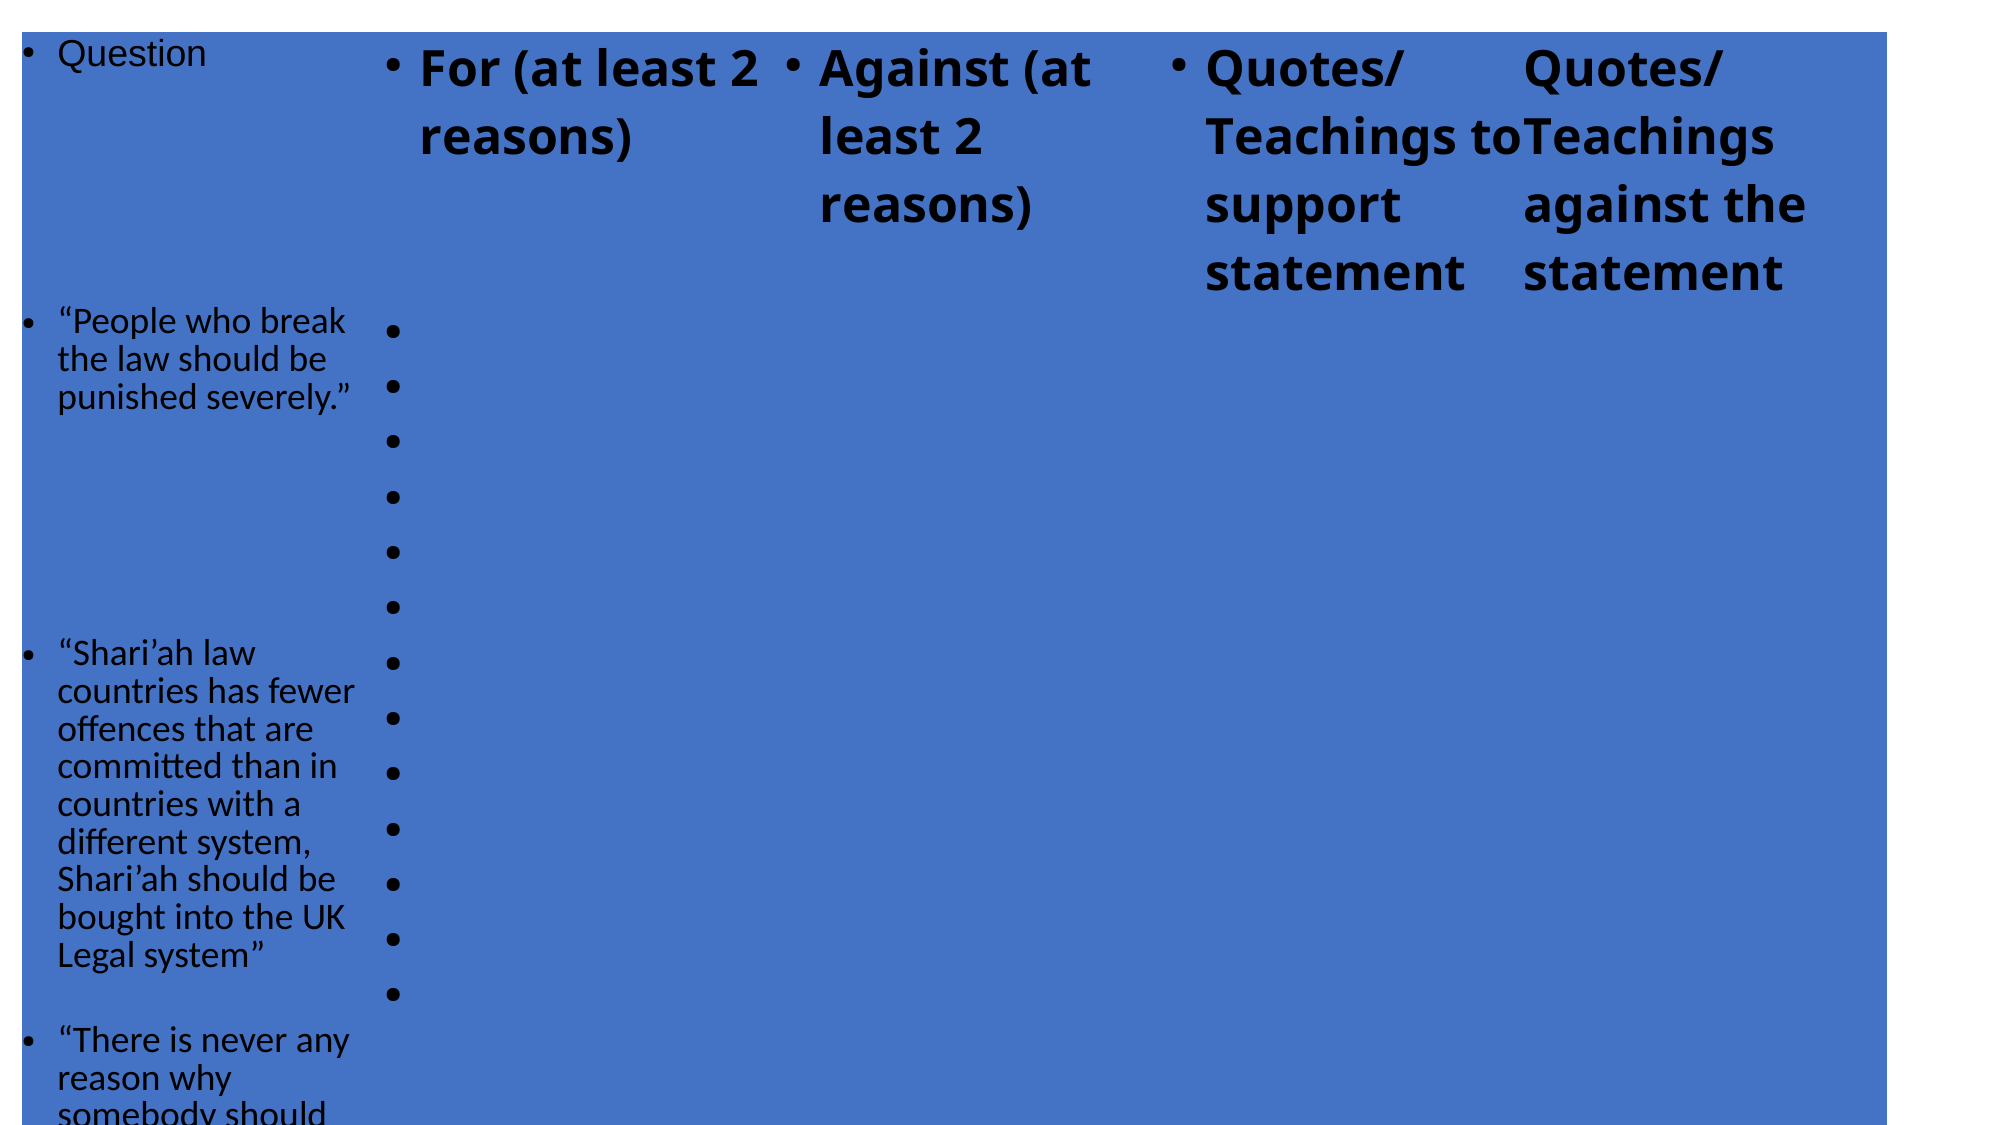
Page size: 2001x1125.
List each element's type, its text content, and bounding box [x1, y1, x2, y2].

table_header Quotes/Teachings to support statement [1170, 32, 1523, 306]
table_cell “There is never any reason why somebody should commit a crime.” [22, 1024, 384, 1125]
table_cell [384, 306, 784, 637]
table_header Against (at least 2 reasons) [784, 32, 1170, 306]
table_cell [384, 637, 784, 1024]
table_cell [1170, 637, 1523, 1024]
table_cell [784, 1024, 1170, 1125]
table_header Quotes/Teachings against the statement [1523, 32, 1887, 306]
table_cell [1523, 1024, 1887, 1125]
table_cell [384, 1024, 784, 1125]
table_cell [784, 306, 1170, 637]
table_cell [784, 637, 1170, 1024]
table_header Question [22, 32, 384, 306]
table_cell [1170, 306, 1523, 637]
table_cell [1523, 637, 1887, 1024]
table_cell “Shari’ah law countries has fewer offences that are committed than in countries with a different system, Shari’ah should be bought into the UK Legal system” [22, 637, 384, 1024]
table_header For (at least 2 reasons) [384, 32, 784, 306]
table_cell [1523, 306, 1887, 637]
table_cell “People who break the law should be punished severely.” [22, 306, 384, 637]
table_cell [1170, 1024, 1523, 1125]
